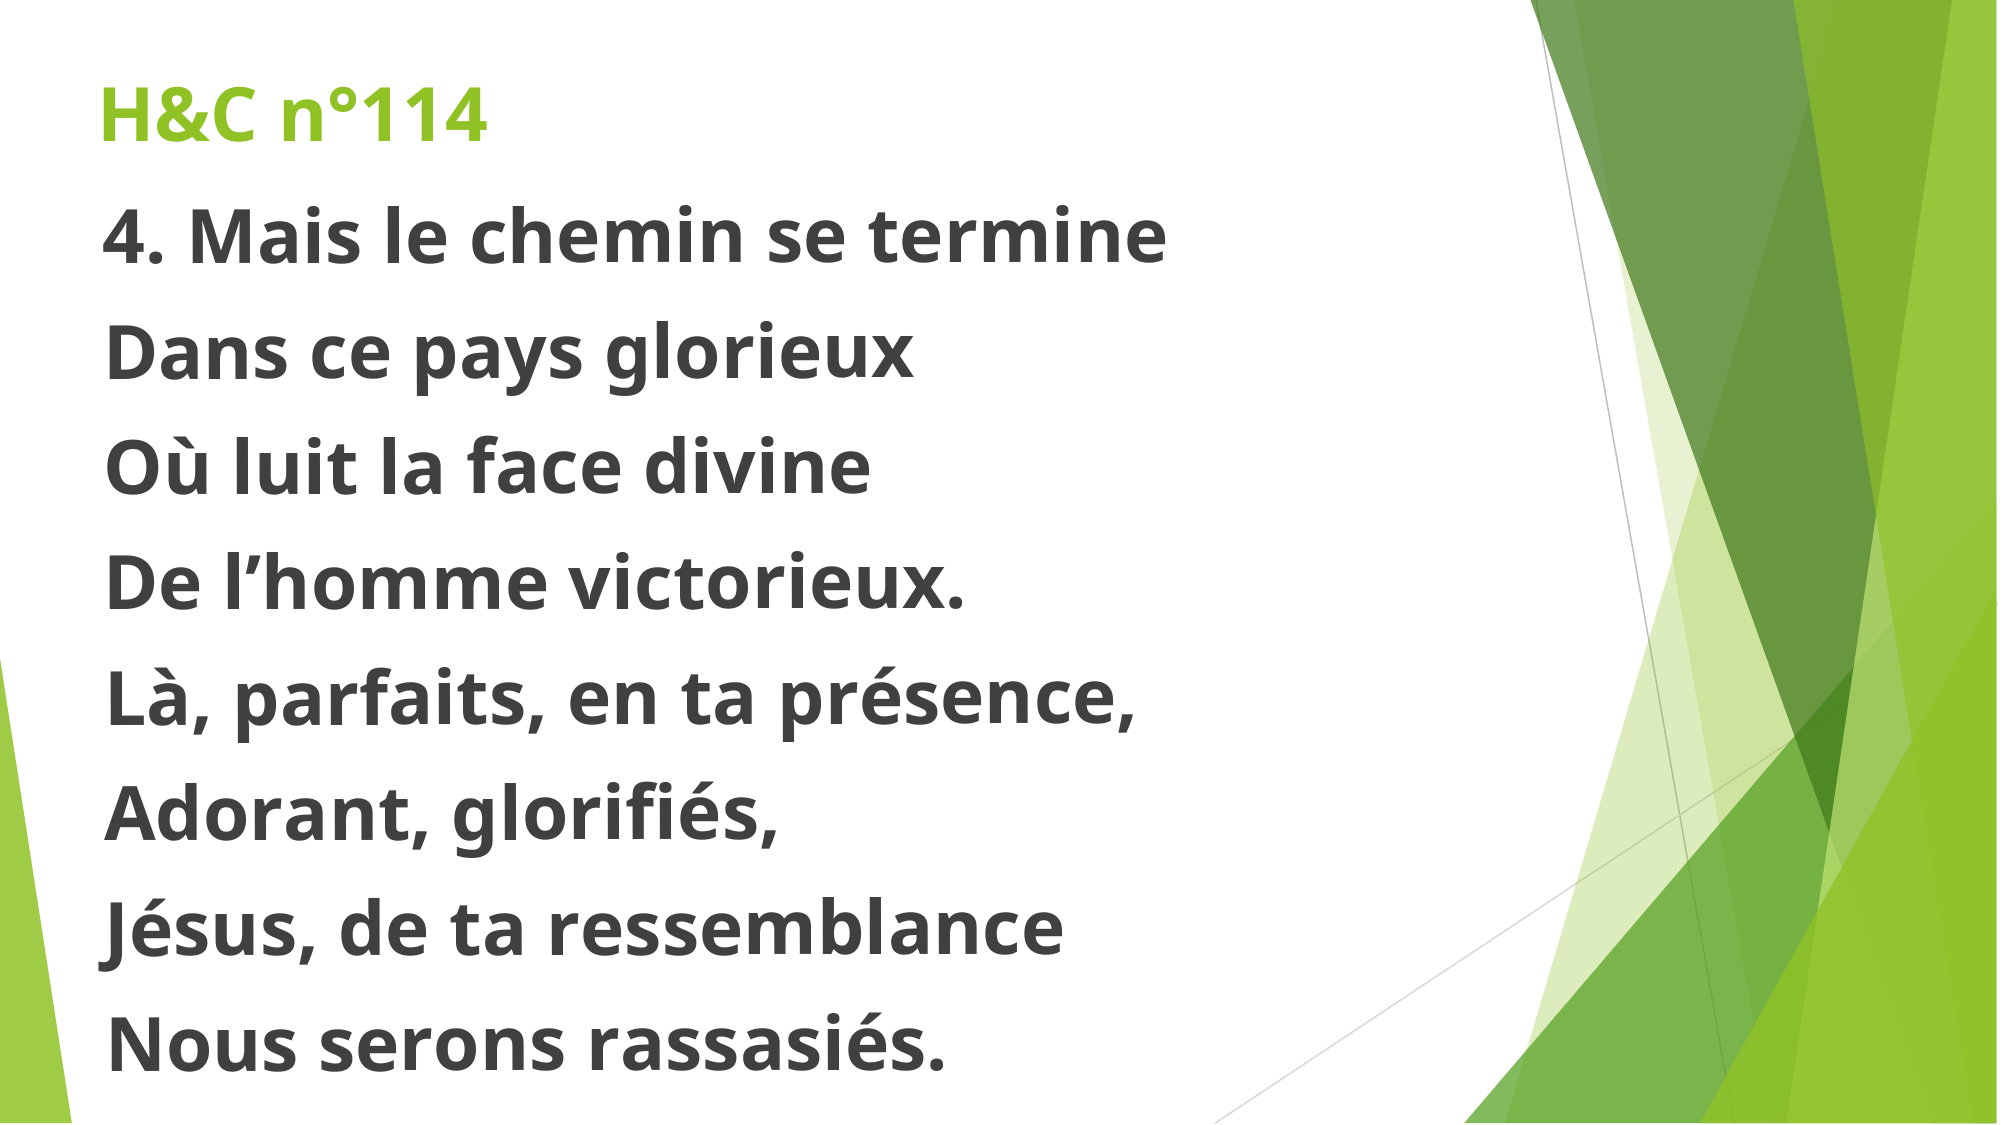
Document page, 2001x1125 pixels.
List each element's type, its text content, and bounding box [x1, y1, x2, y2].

text_box H&C n°114 [82, 59, 674, 166]
text_box 4. Mais le chemin se termine Dans ce pays glorieux Où luit la face divine De l’homme victorieux. Là, parfaits, en ta présence, Adorant, glorifiés, Jésus, de ta ressemblance Nous serons rassasiés. [87, 162, 1974, 1082]
